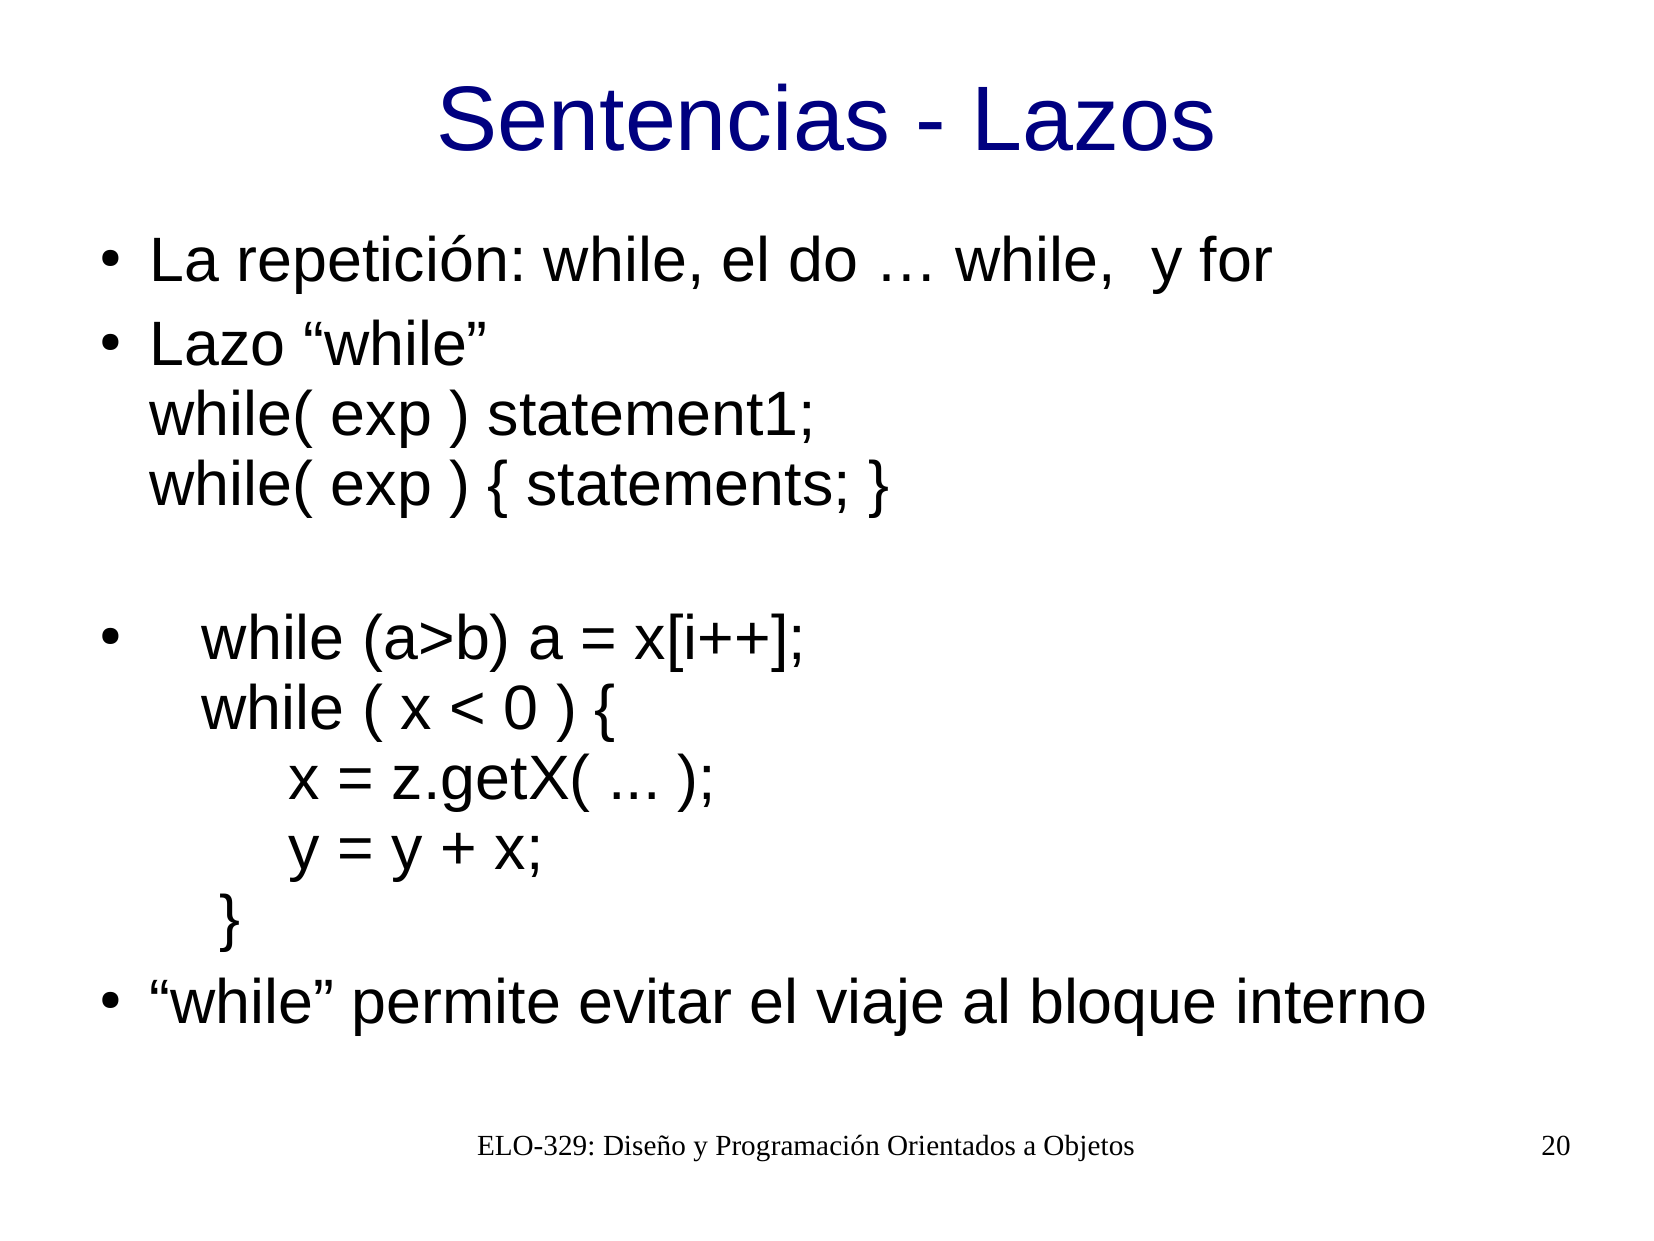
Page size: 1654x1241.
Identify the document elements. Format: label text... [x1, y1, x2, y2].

title Sentencias - Lazos [82, 49, 1571, 188]
list La repetición: while, el do … while, y for Lazo “while” while( exp ) statement1; while( exp ) { statements; } while (a>b) a = x[i++]; while ( x < 0 ) { x = z.getX( ... ); y = y + x; } “while” permite evitar el viaje al bloque interno [82, 225, 1571, 1044]
